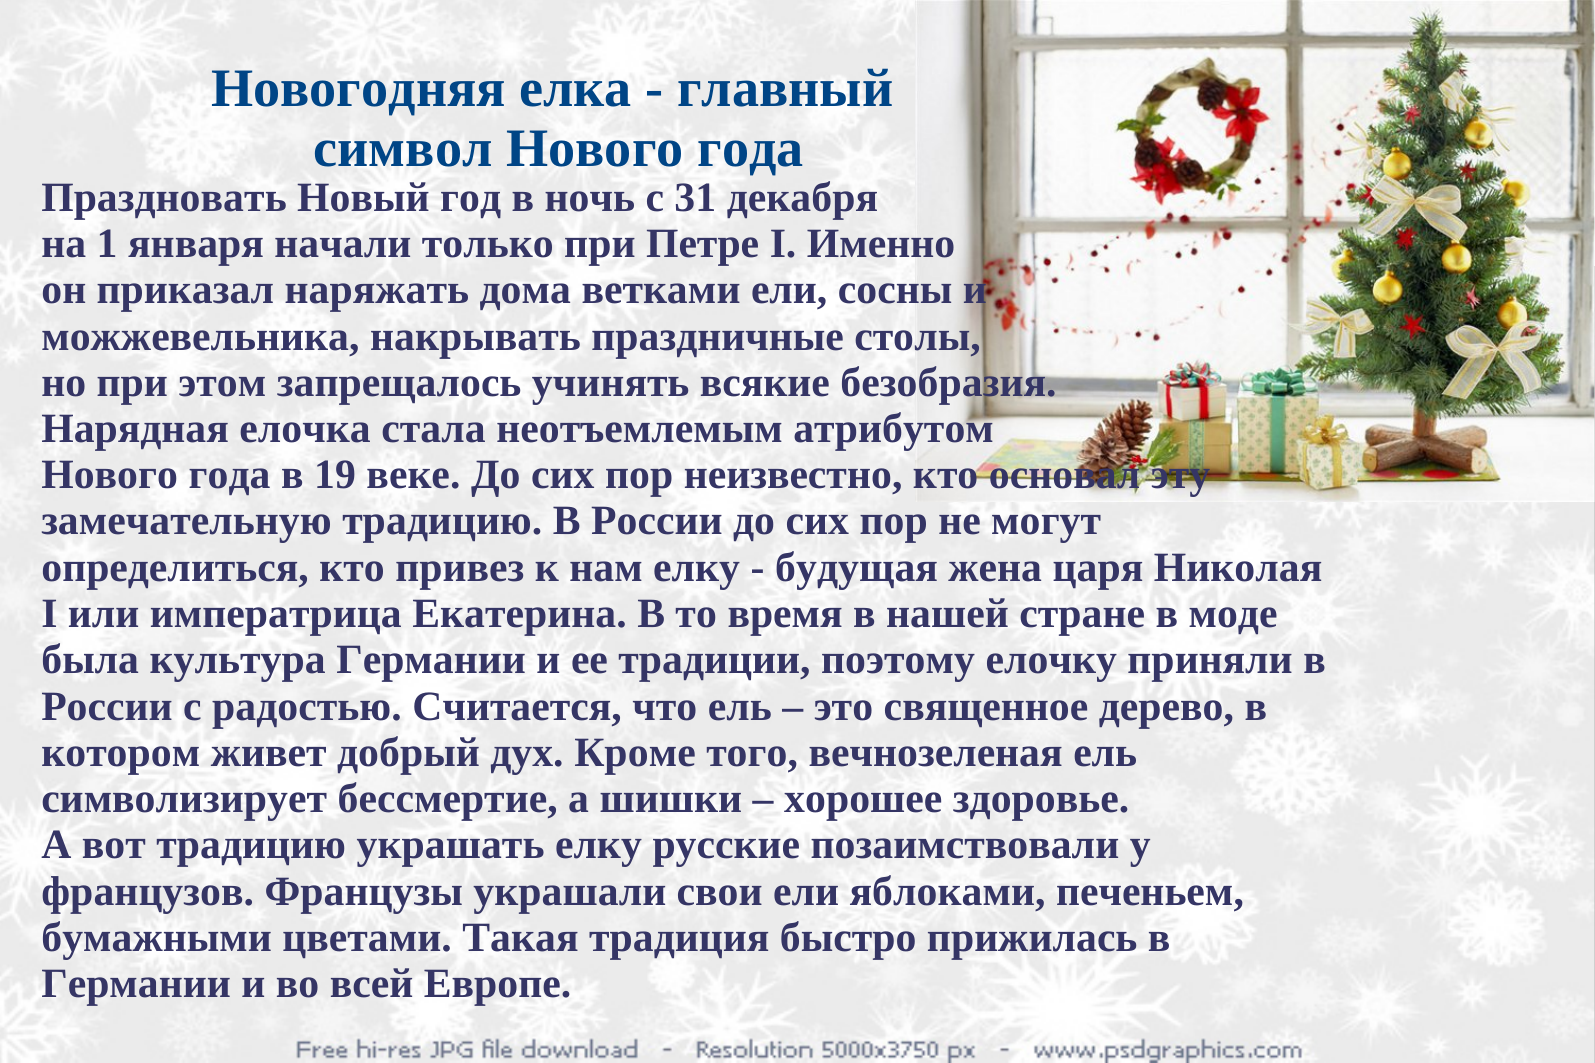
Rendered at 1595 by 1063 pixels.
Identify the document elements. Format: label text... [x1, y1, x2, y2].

list Праздновать Новый год в ночь с 31 декабря на 1 января начали только при Петре I. Именно он приказал наряжать дома ветками ели, сосны и можжевельника, накрывать праздничные столы, но при этом запрещалось учинять всякие безобразия. Нарядная елочка стала неотъемлемым атрибутом Нового года в 19 веке. До сих пор неизвестно, кто основал эту замечательную традицию. В России до сих пор не могут определиться, кто привез к нам елку - будущая жена царя Николая I или императрица Екатерина. В то время в нашей стране в моде была культура Германии и ее традиции, поэтому елочку приняли в России с радостью. Считается, что ель – это священное дерево, в котором живет добрый дух. Кроме того, вечнозеленая ель символизирует бессмертие, а шишки – хорошее здоровье. А вот традицию украшать елку русские позаимствовали у французов. Французы украшали свои ели яблоками, печеньем, бумажными цветами. Такая традиция быстро прижилась в Германии и во всей Европе. [0, 174, 1333, 1025]
title Новогодняя елка - главный символ Нового года [0, 29, 1241, 174]
picture [0, 0, 1595, 1063]
